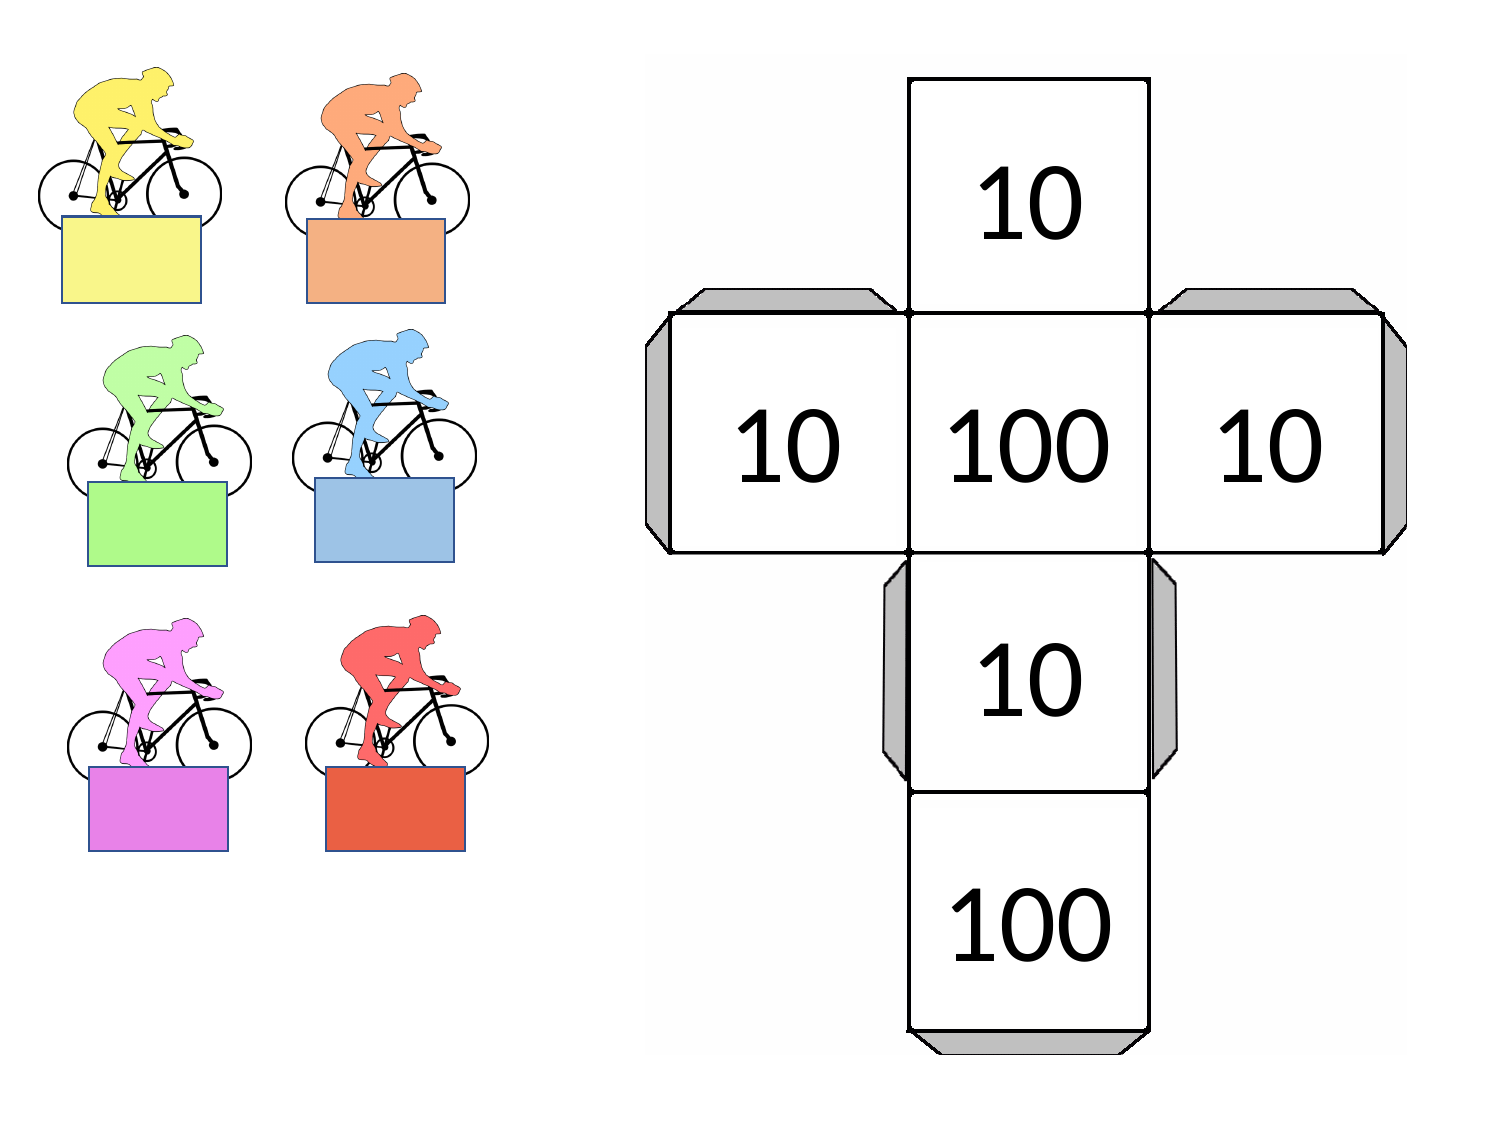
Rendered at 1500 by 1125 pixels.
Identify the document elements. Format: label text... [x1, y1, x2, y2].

text_box [326, 767, 465, 851]
text_box 10 [1158, 330, 1377, 545]
picture [67, 618, 252, 783]
picture [285, 73, 470, 238]
text_box 10 [918, 563, 1137, 779]
picture [67, 335, 252, 500]
text_box 100 [918, 809, 1137, 1025]
text_box 10 [918, 87, 1137, 303]
text_box 100 [917, 330, 1135, 545]
text_box [89, 767, 228, 851]
text_box 10 [676, 330, 895, 545]
text_box [307, 219, 445, 303]
text_box [88, 482, 227, 566]
text_box [62, 216, 201, 303]
text_box [315, 478, 454, 562]
picture [645, 54, 1407, 1055]
picture [292, 329, 477, 494]
picture [38, 68, 222, 232]
picture [305, 615, 489, 779]
